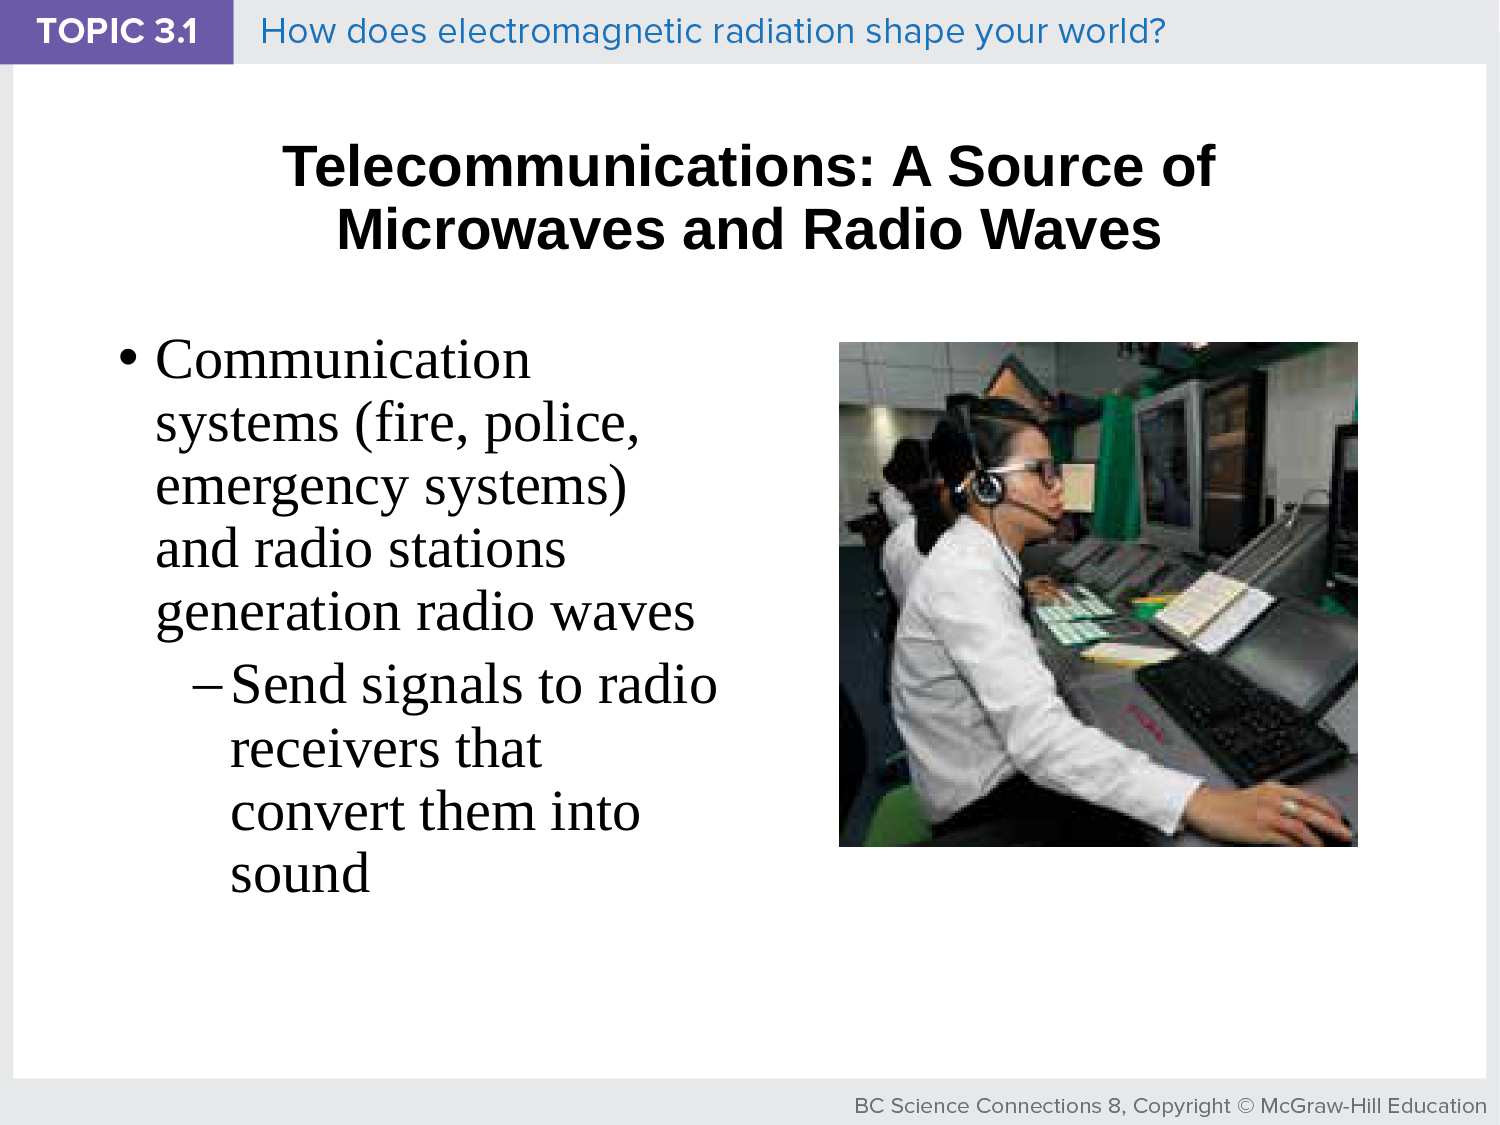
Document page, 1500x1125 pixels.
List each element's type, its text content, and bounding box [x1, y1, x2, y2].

title Telecommunications: A Source of Microwaves and Radio Waves [103, 76, 1397, 322]
list Communication systems (fire, police, emergency systems) and radio stations generation radio waves Send signals to radio receivers that convert them into sound [103, 321, 741, 1014]
picture [0, 0, 1500, 1082]
